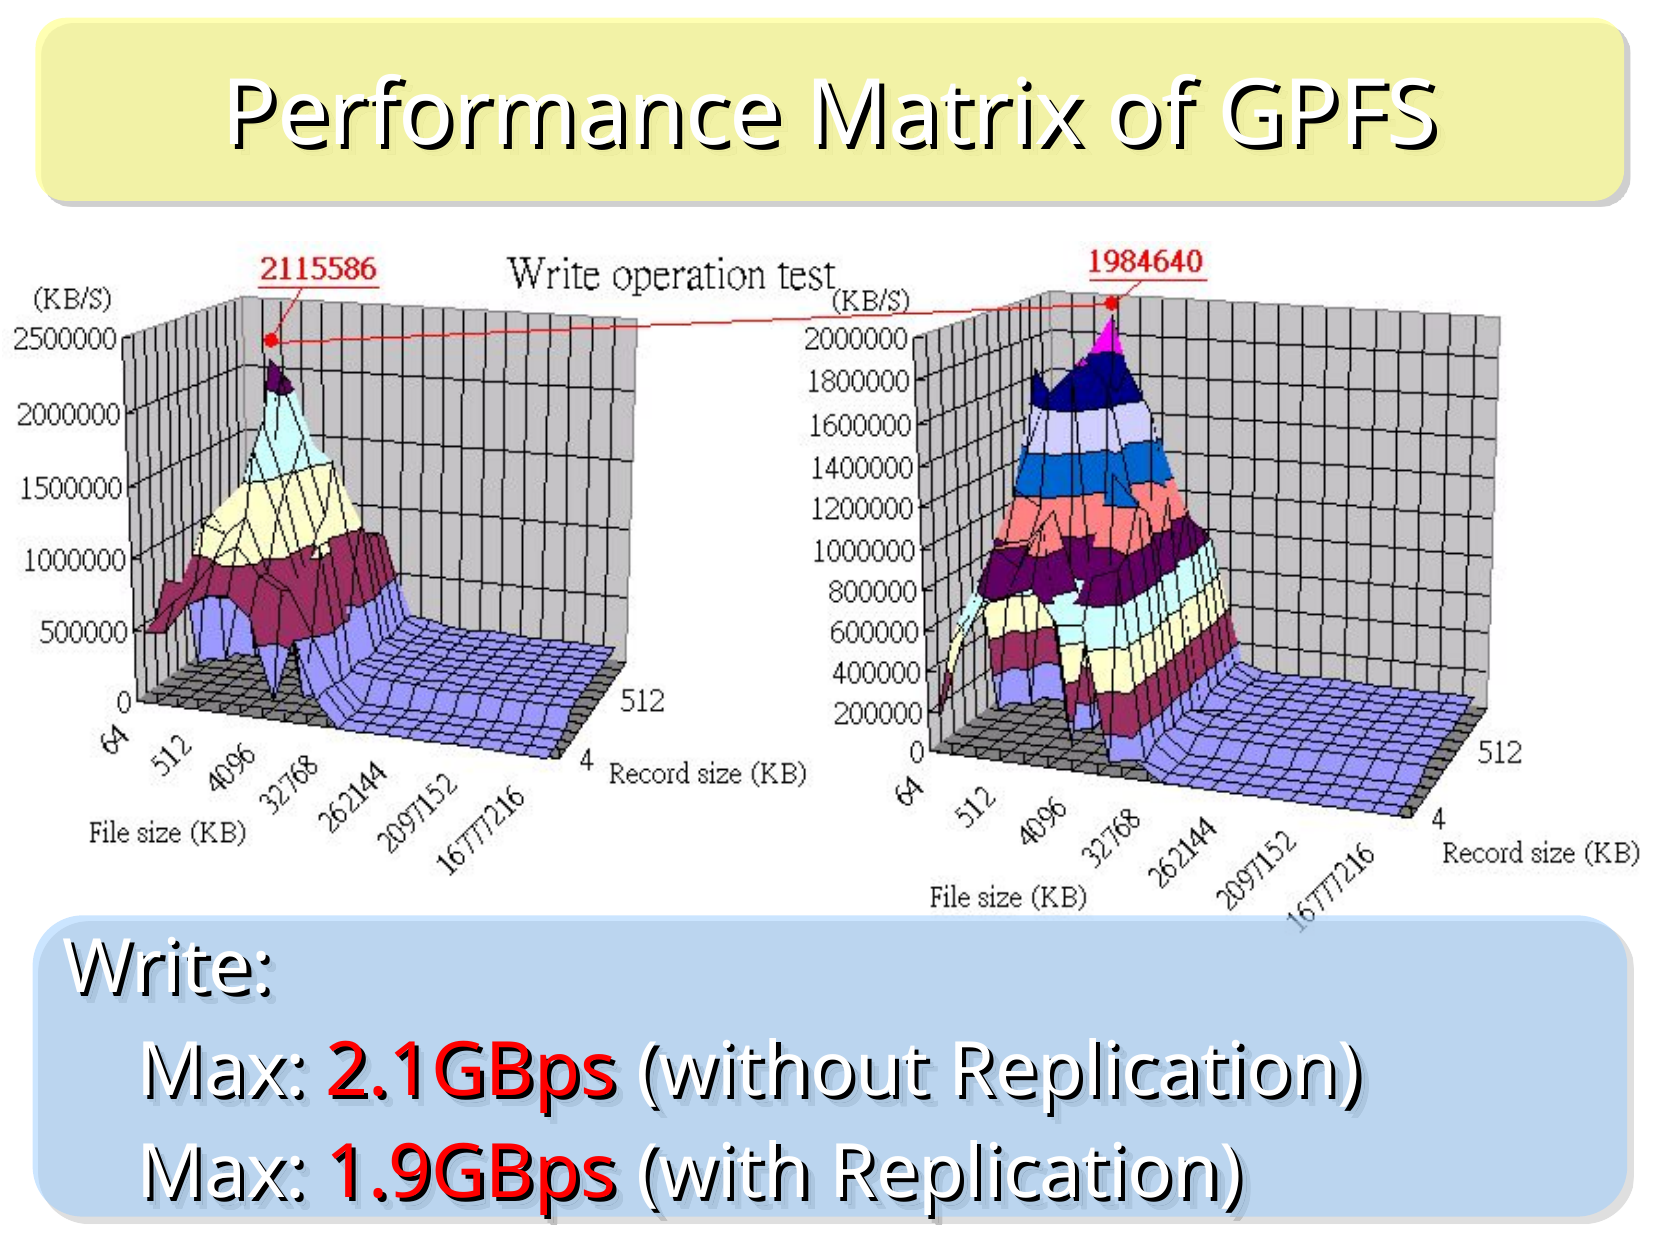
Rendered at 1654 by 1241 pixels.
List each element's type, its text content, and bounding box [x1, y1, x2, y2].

text_box Write: Max: 2.1GBps (without Replication) Max: 1.9GBps (with Replication) [32, 915, 1628, 1217]
picture [2, 241, 1654, 961]
text_box Performance Matrix of GPFS [35, 17, 1625, 201]
